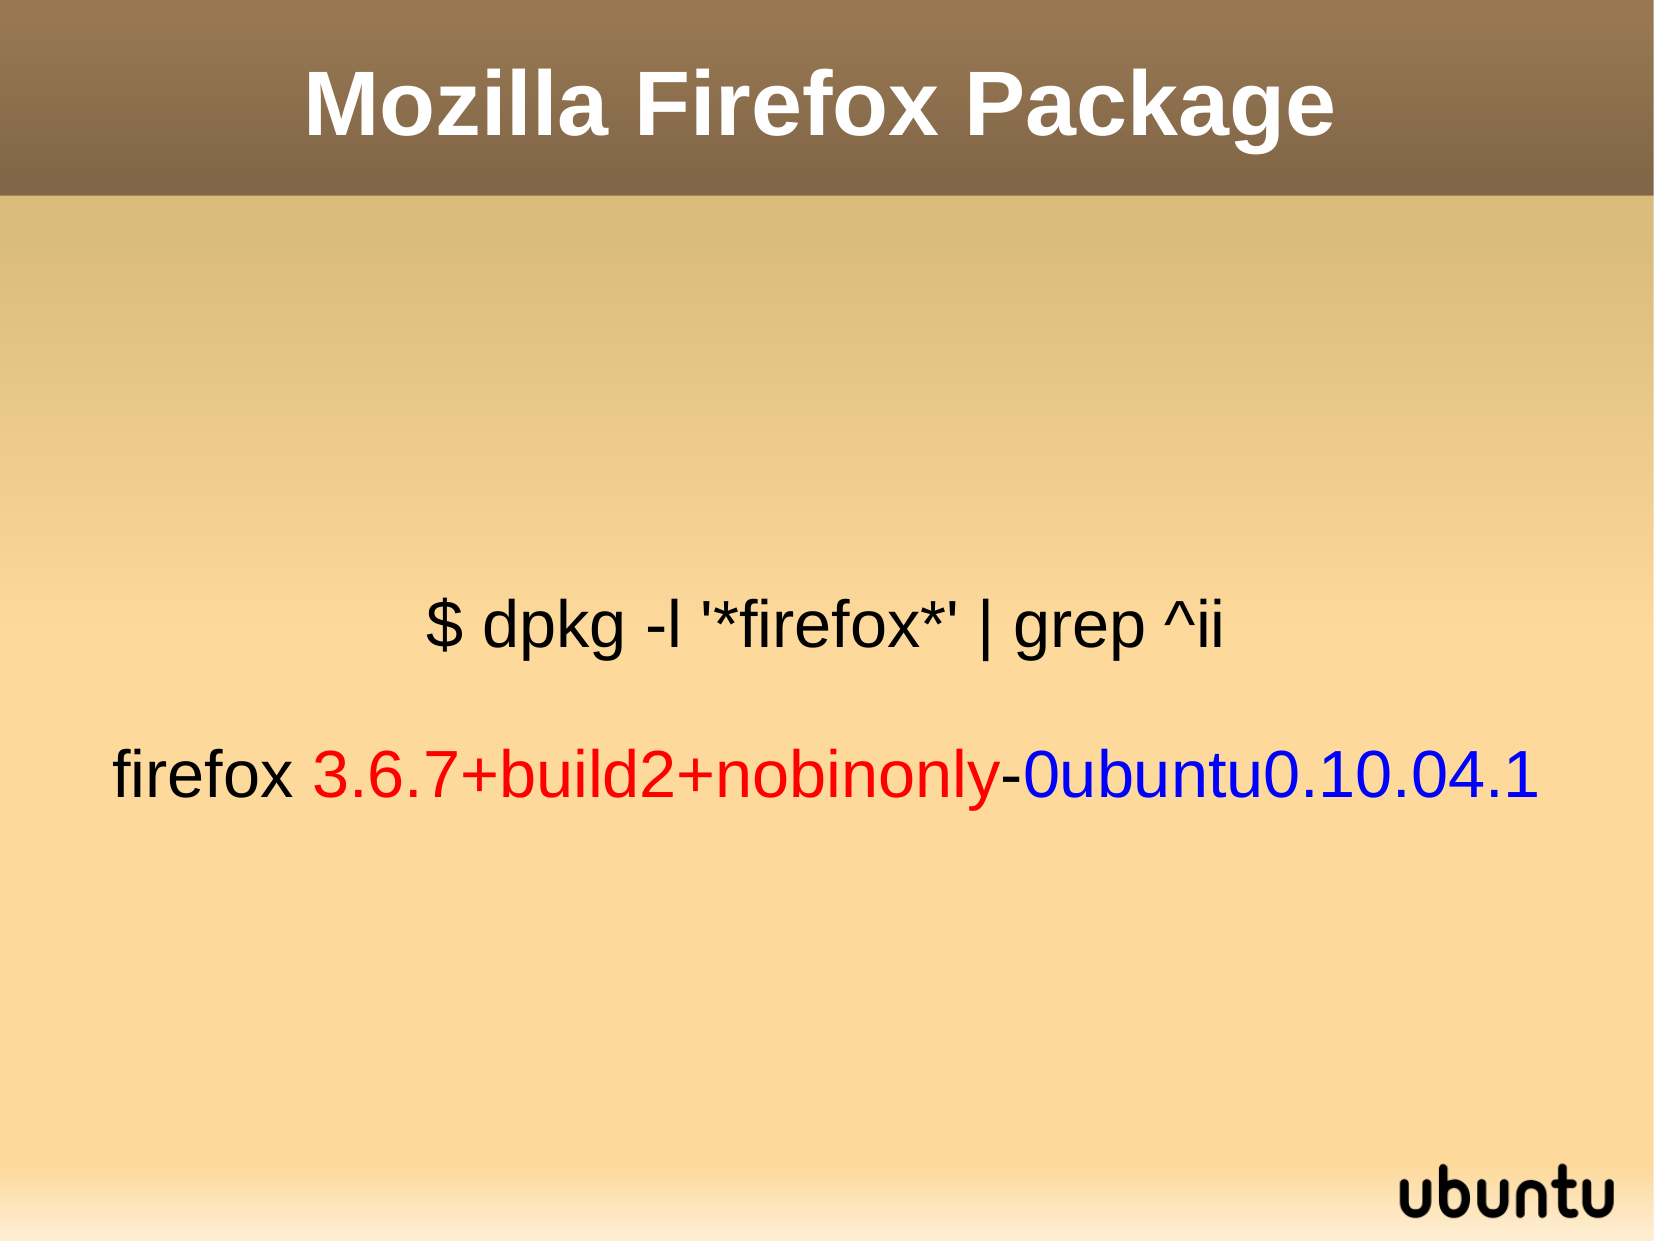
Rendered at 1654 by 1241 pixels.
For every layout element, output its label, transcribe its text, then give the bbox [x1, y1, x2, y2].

subtitle $ dpkg -l '*firefox*' | grep ^ii firefox 3.6.7+build2+nobinonly-0ubuntu0.10.04.1 [82, 297, 1571, 1102]
title Mozilla Firefox Package [76, 7, 1565, 200]
picture [0, 0, 1654, 1241]
